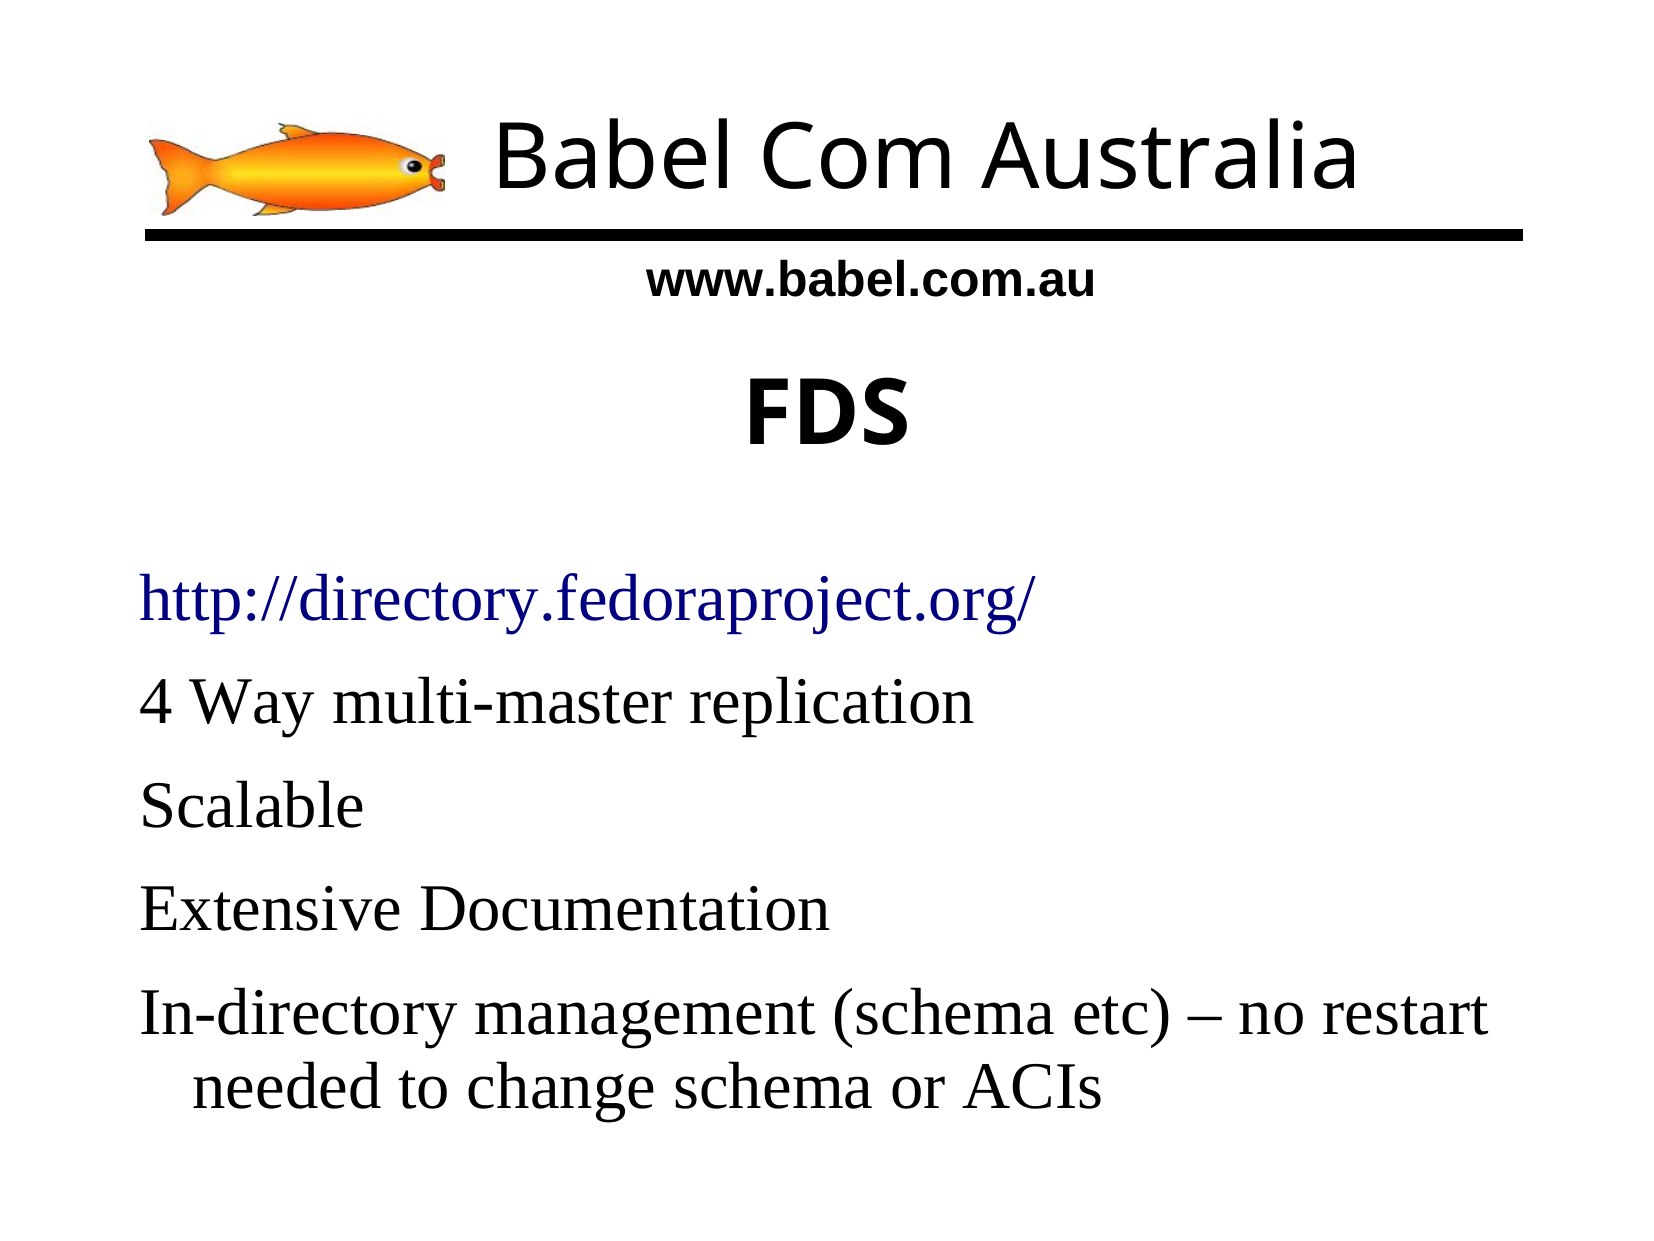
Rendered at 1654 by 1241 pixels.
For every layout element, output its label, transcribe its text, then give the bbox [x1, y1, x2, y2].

picture [149, 123, 445, 216]
title FDS [126, 322, 1528, 497]
list http://directory.fedoraproject.org/ 4 Way multi-master replication Scalable Extensive Documentation In-directory management (schema etc) – no restart needed to change schema or ACIs [121, 560, 1534, 1127]
